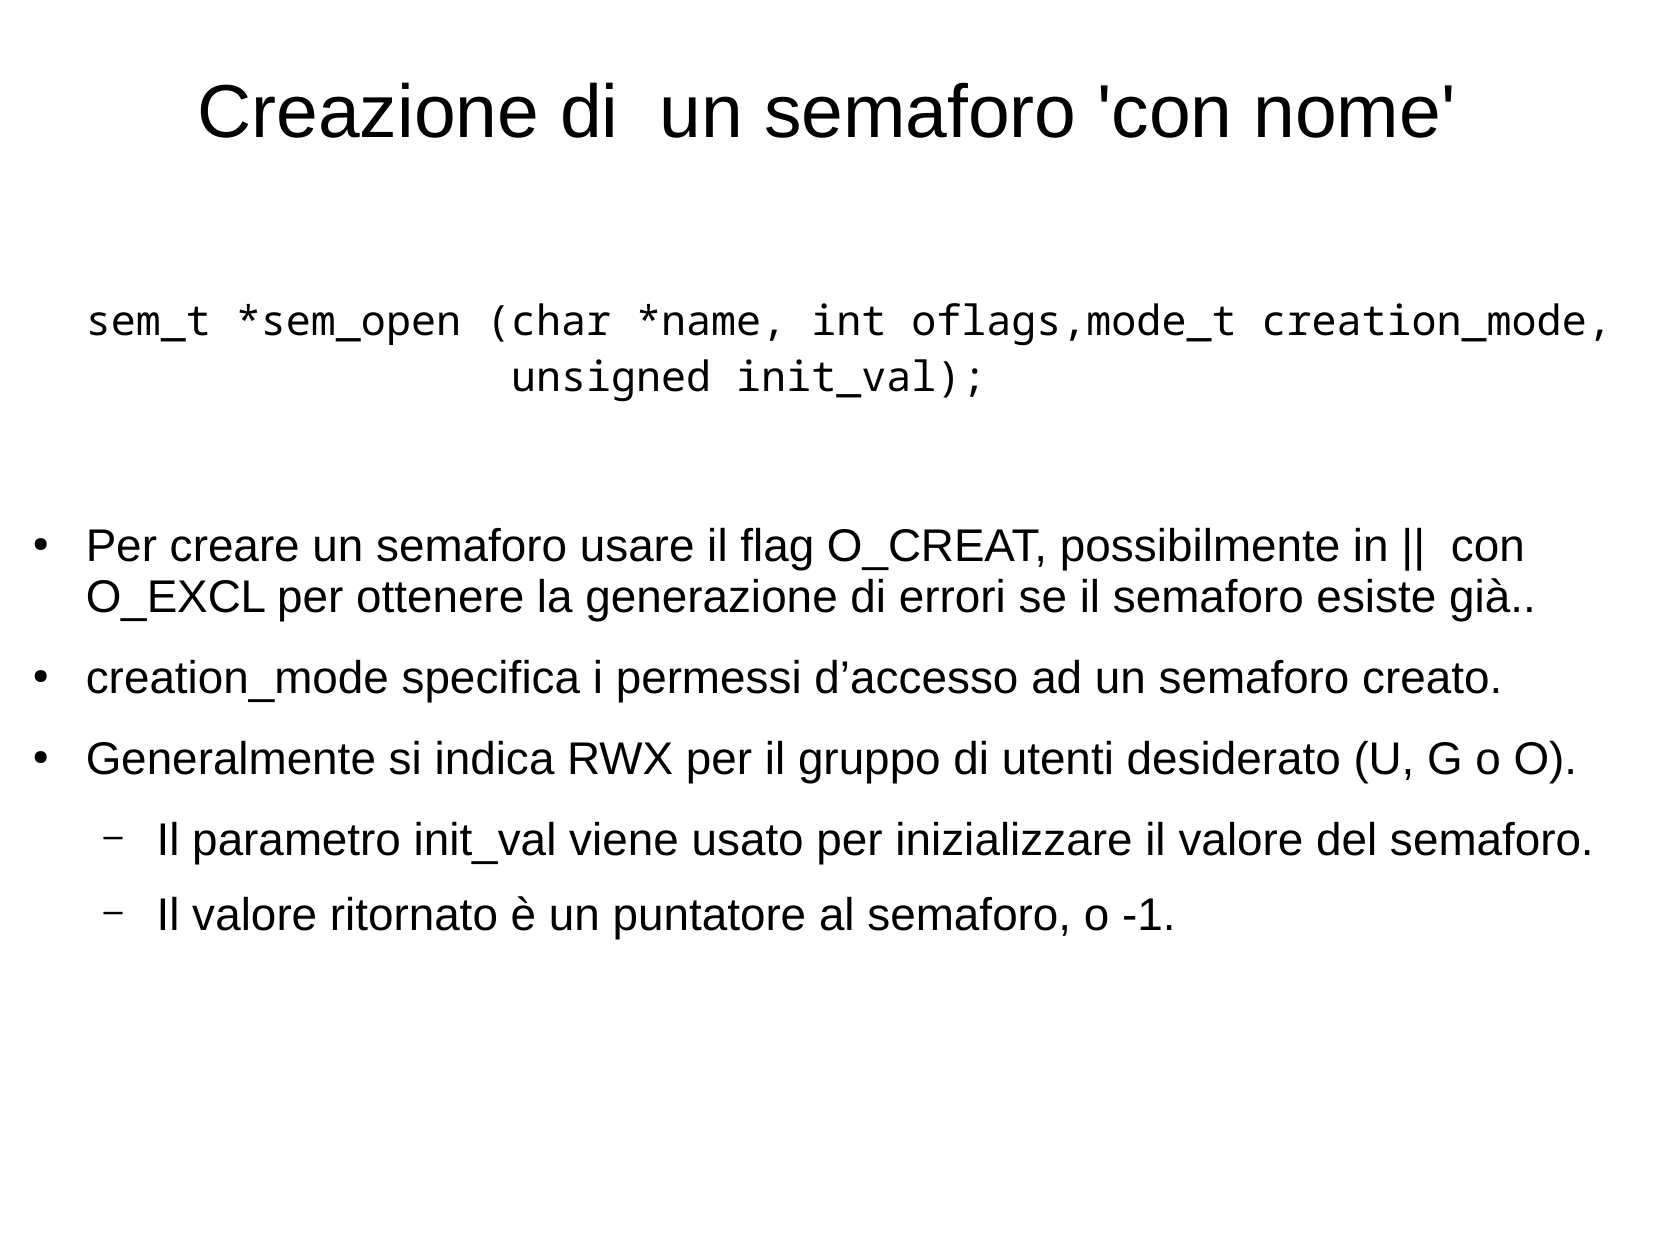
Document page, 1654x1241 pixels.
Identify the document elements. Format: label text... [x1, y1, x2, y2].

list sem_t *sem_open (char *name, int oflags,mode_t creation_mode, unsigned init_val); Per creare un semaforo usare il flag O_CREAT, possibilmente in || con O_EXCL per ottenere la generazione di errori se il semaforo esiste già.. creation_mode specifica i permessi d’accesso ad un semaforo creato. Generalmente si indica RWX per il gruppo di utenti desiderato (U, G o O). Il parametro init_val viene usato per inizializzare il valore del semaforo. Il valore ritornato è un puntatore al semaforo, o -1. [15, 290, 1636, 1010]
title Creazione di un semaforo 'con nome' [82, 8, 1571, 216]
